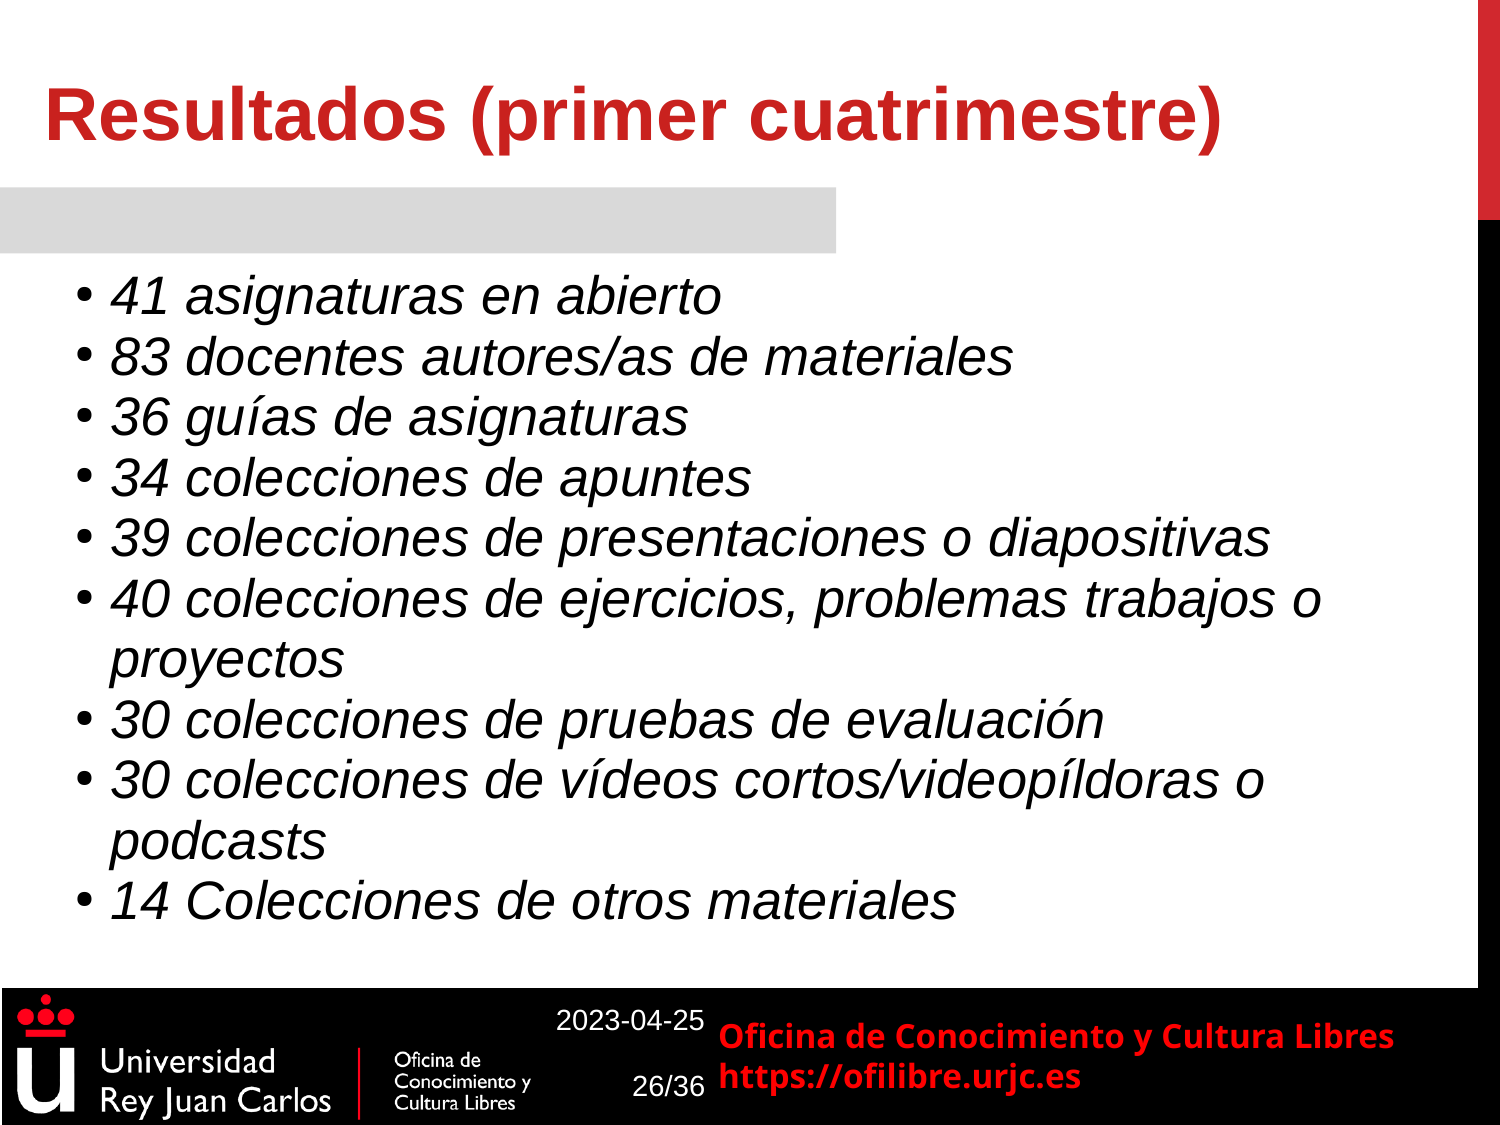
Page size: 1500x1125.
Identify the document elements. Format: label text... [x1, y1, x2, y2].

title [75, 7, 1425, 196]
picture [17, 994, 531, 1120]
text_box Resultados (primer cuatrimestre) [30, 64, 1306, 248]
text_box 41 asignaturas en abierto 83 docentes autores/as de materiales 36 guías de asignaturas 34 colecciones de apuntes 39 colecciones de presentaciones o diapositivas 40 colecciones de ejercicios, problemas trabajos o proyectos 30 colecciones de pruebas de evaluación 30 colecciones de vídeos cortos/videopíldoras o podcasts 14 Colecciones de otros materiales [60, 258, 1456, 961]
